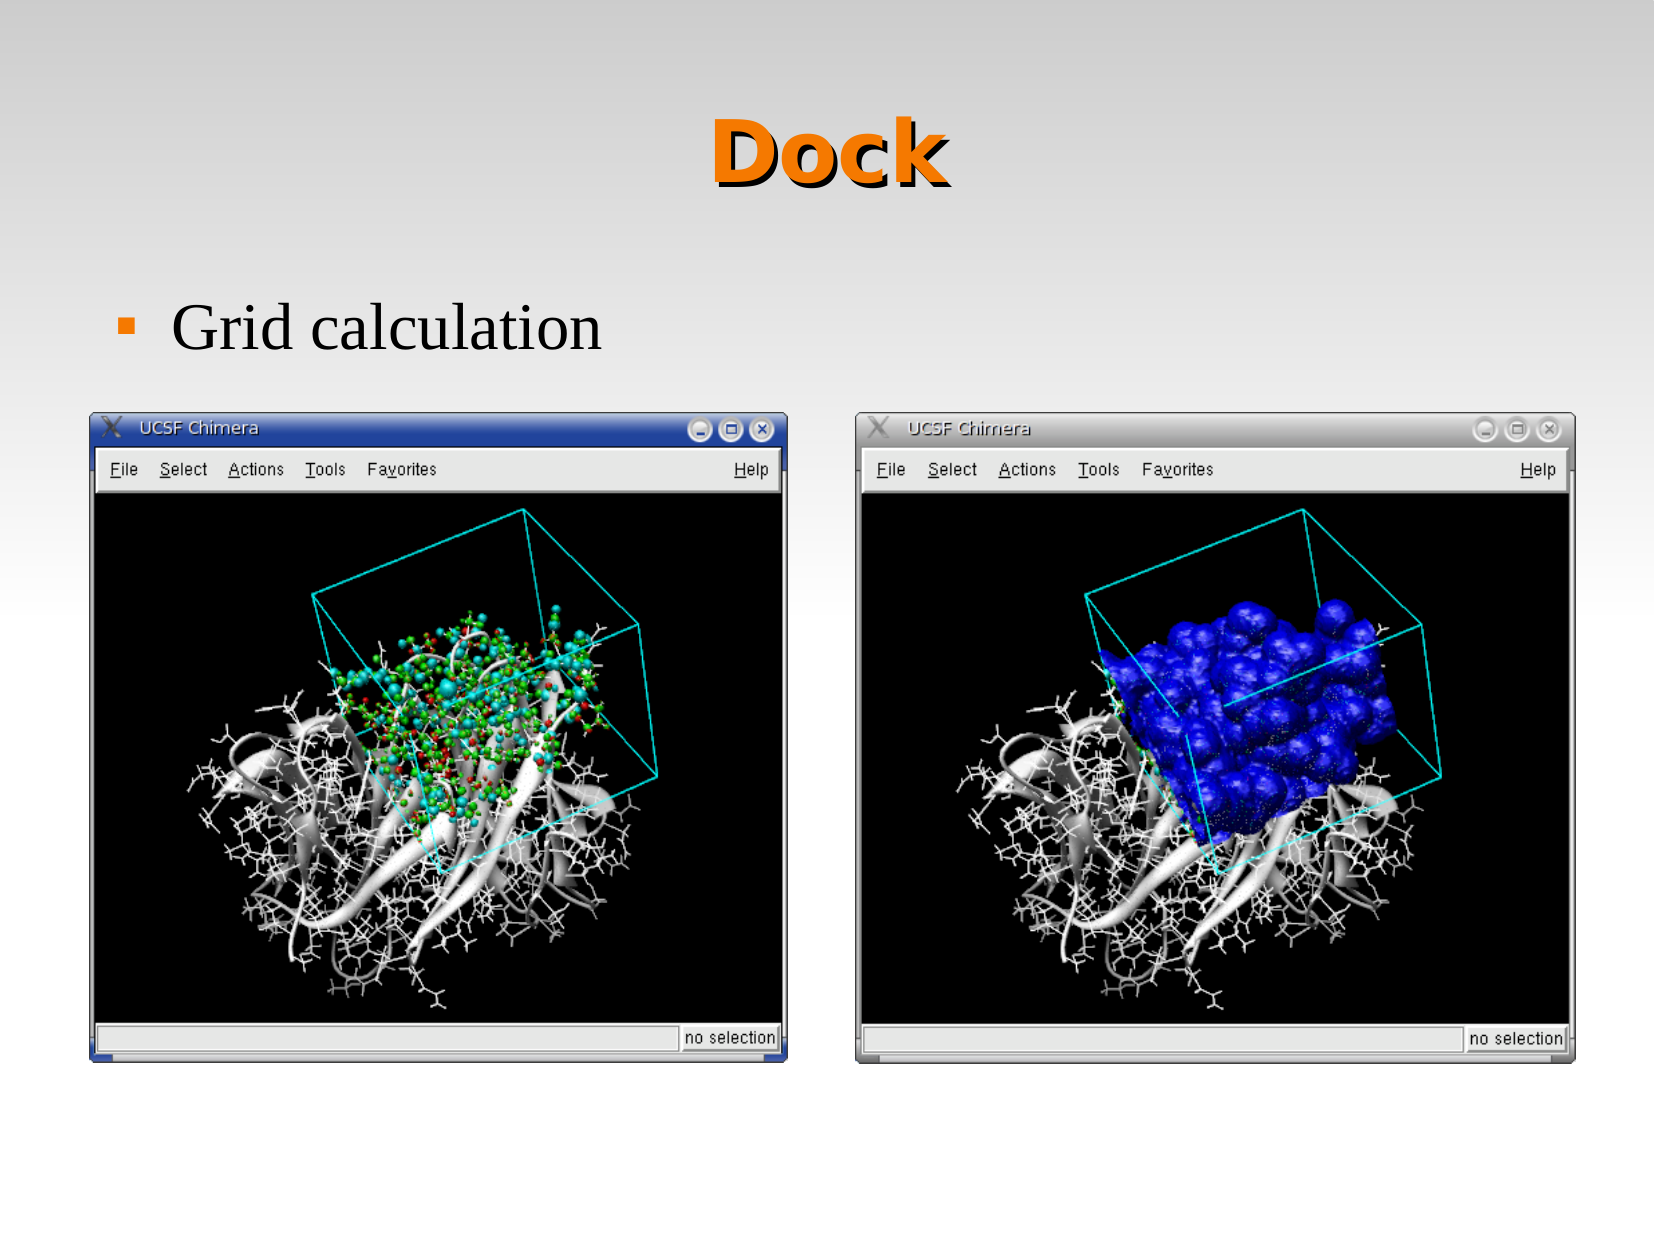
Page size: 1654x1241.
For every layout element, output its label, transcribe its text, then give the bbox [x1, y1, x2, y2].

title Dock [82, 49, 1571, 257]
picture [89, 412, 788, 1063]
picture [855, 412, 1576, 1064]
list Grid calculation [82, 290, 1571, 1109]
